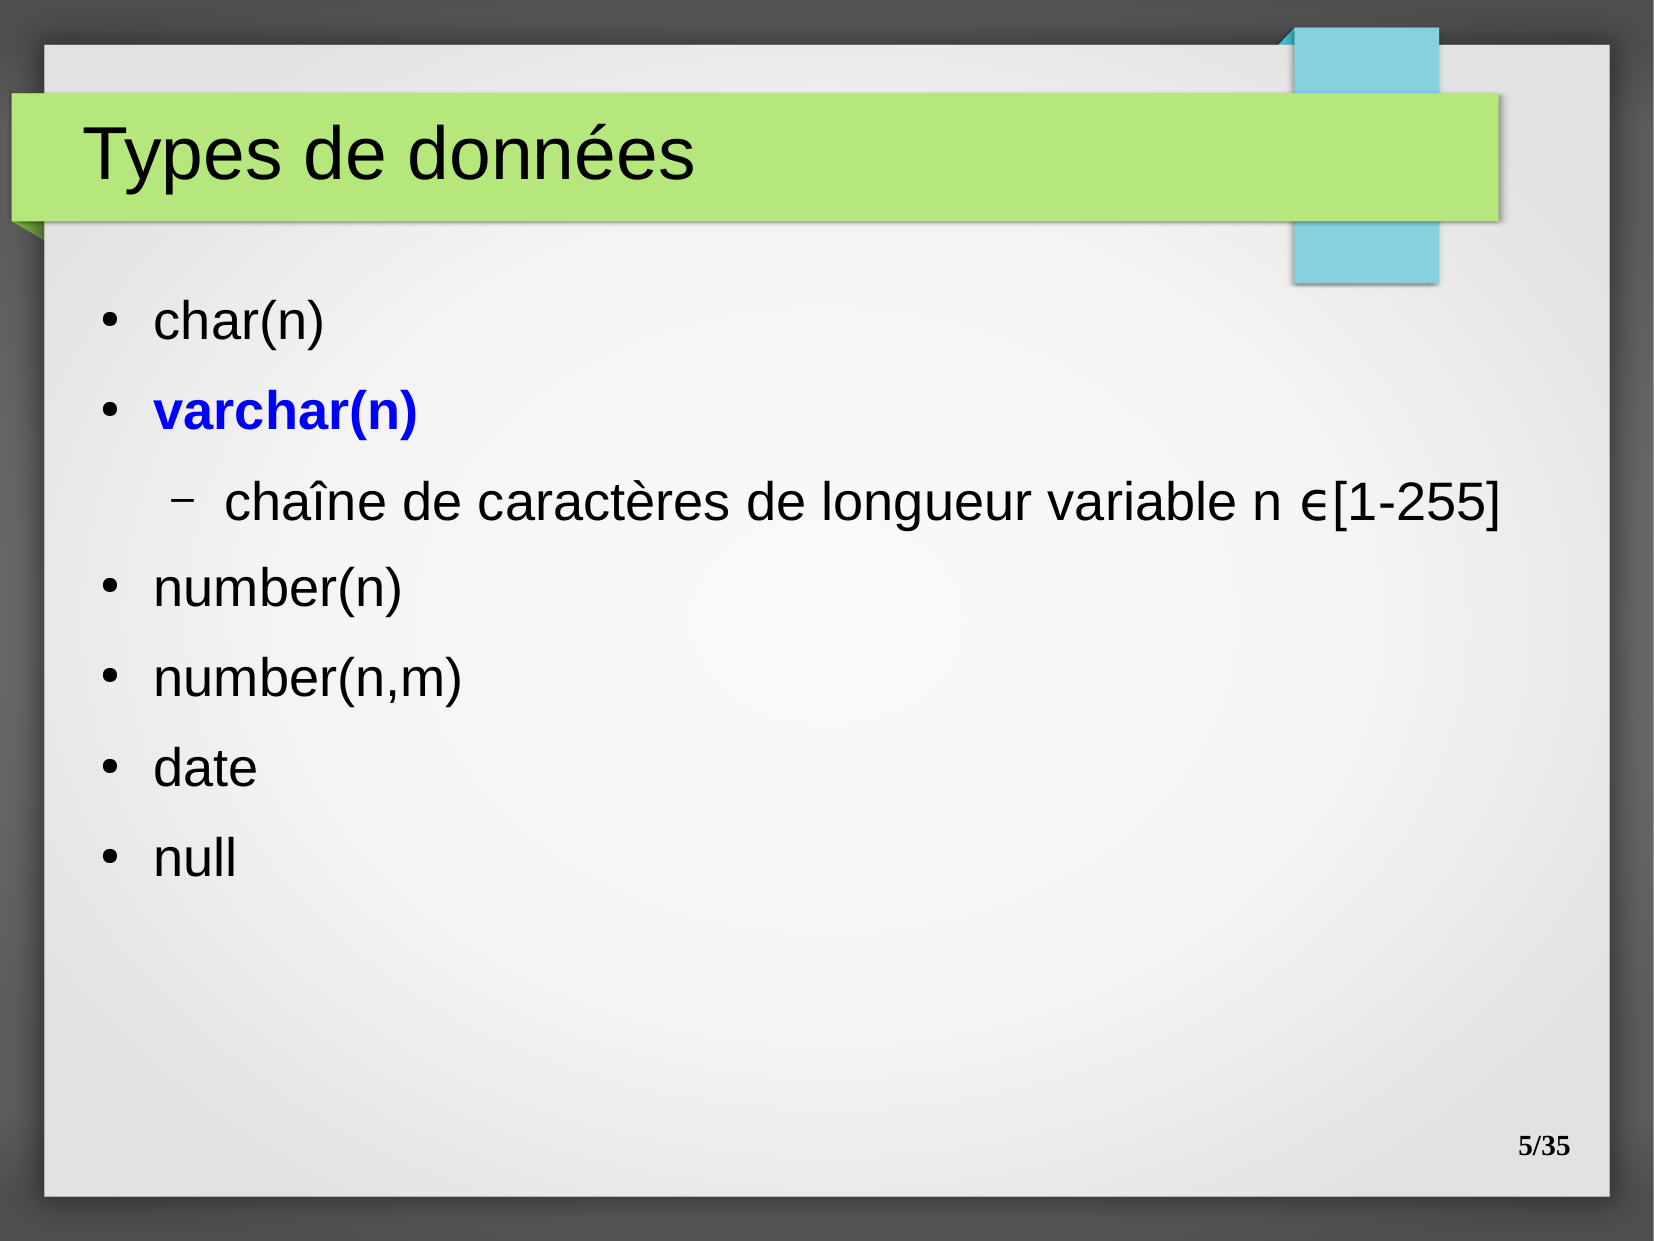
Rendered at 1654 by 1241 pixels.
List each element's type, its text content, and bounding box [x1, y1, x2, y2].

list char(n) varchar(n) chaîne de caractères de longueur variable n ϵ[1-255] number(n) number(n,m) date null [82, 290, 1571, 1109]
title Types de données [82, 94, 1264, 213]
picture [0, 0, 1654, 1241]
